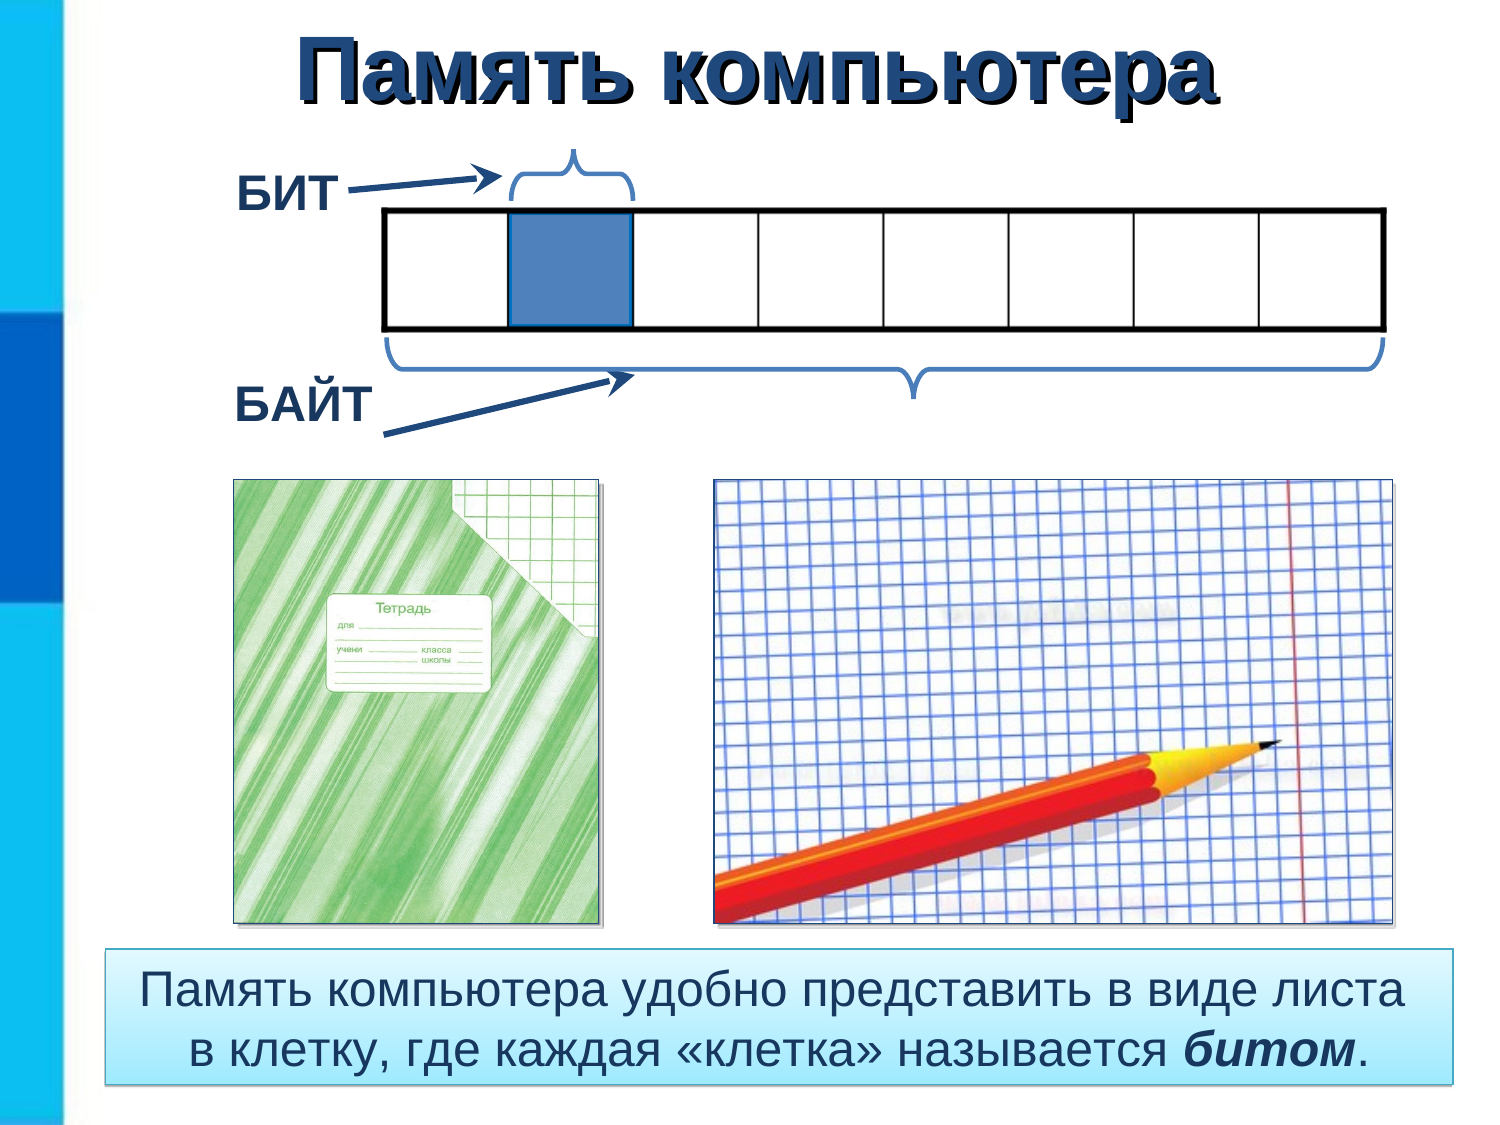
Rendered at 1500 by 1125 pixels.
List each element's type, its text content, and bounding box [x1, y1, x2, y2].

text_box БИТ [210, 152, 365, 228]
text_box Память компьютера удобно представить в виде листа в клетку, где каждая «клетка» называется битом. [105, 949, 1454, 1085]
title Память компьютера [128, 11, 1383, 116]
picture [0, 0, 1500, 1125]
text_box БАЙТ [187, 363, 421, 439]
